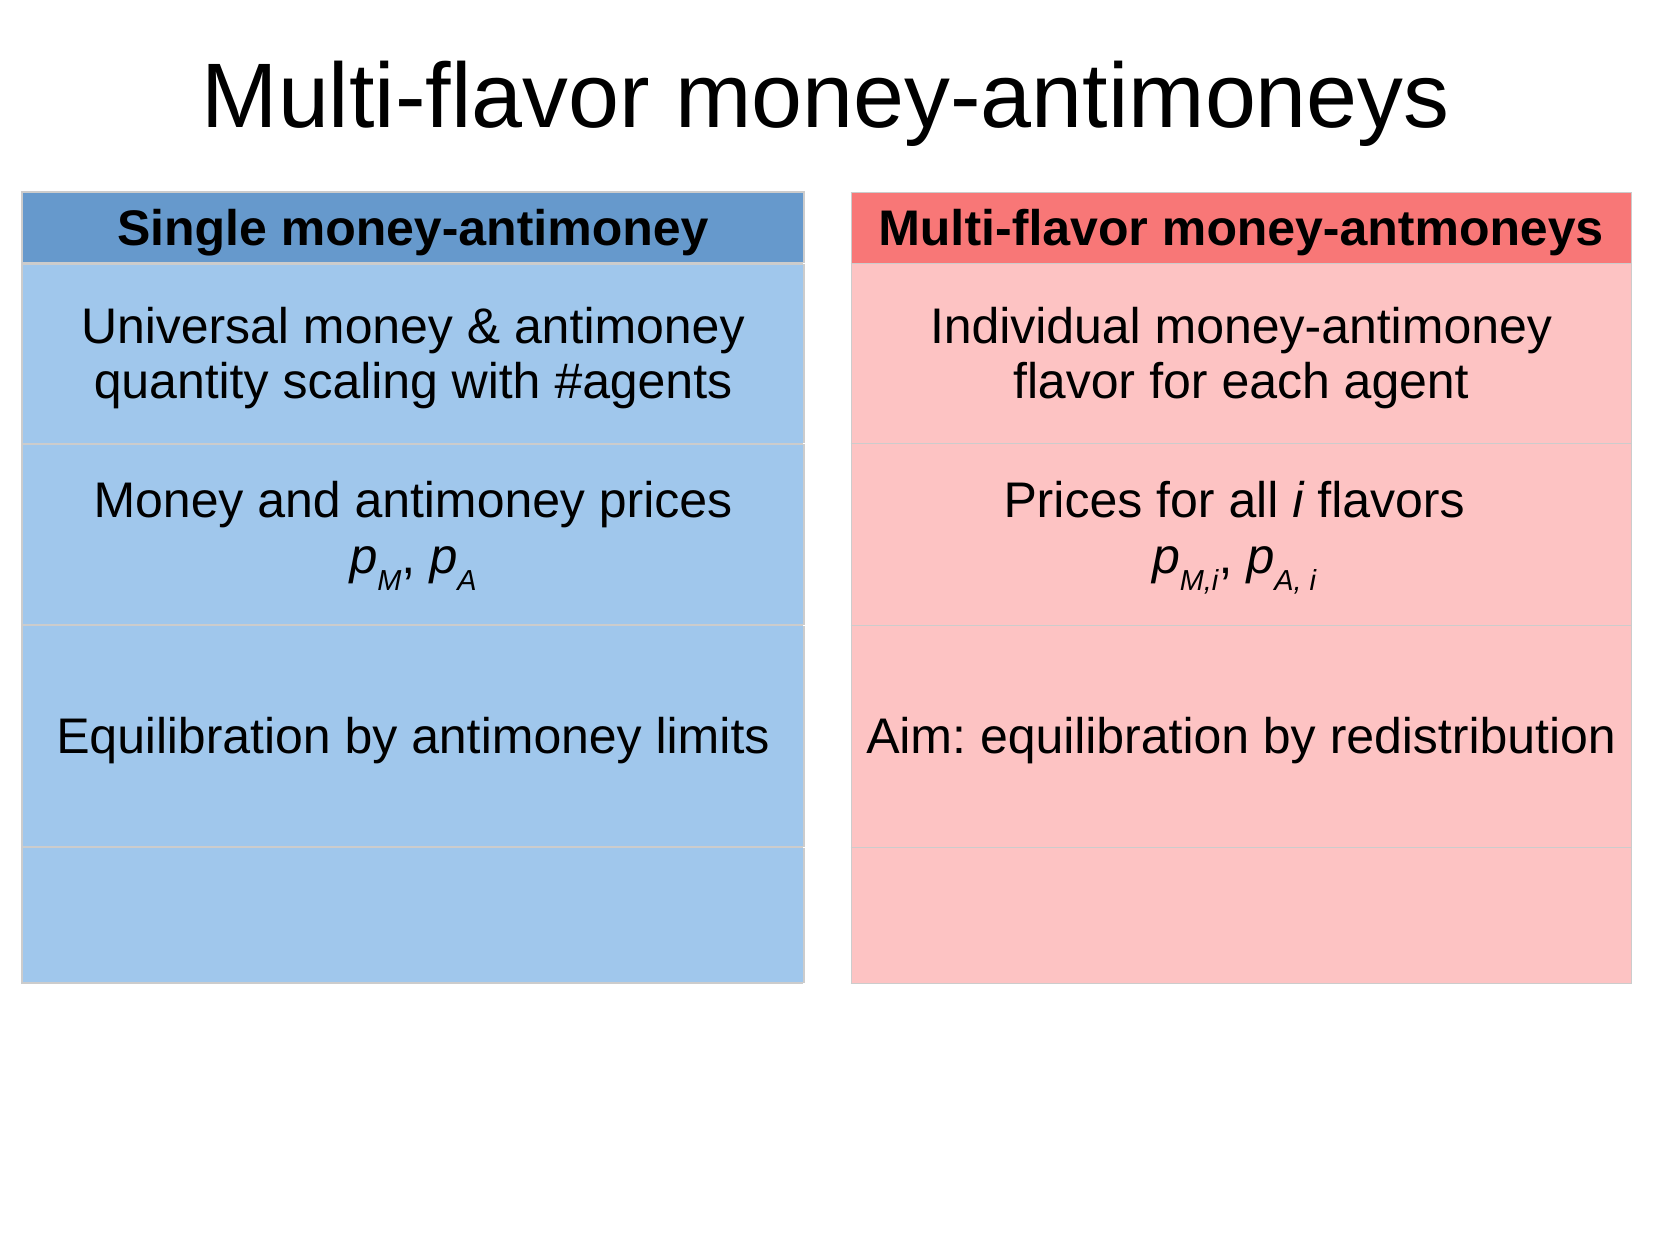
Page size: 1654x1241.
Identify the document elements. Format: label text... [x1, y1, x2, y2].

table_cell [805, 444, 851, 625]
table_cell [852, 848, 1631, 983]
table_header [805, 193, 851, 263]
table_header Single money-antimoney [23, 193, 803, 262]
table_cell Prices for all i flavors pM,i, pA, i [852, 444, 1631, 625]
table_cell [805, 848, 851, 983]
table_cell [805, 626, 851, 847]
table_cell [23, 848, 803, 982]
table_cell Money and antimoney prices pM, pA [23, 445, 803, 624]
table_cell Aim: equilibration by redistribution [852, 626, 1631, 847]
title Multi-flavor money-antimoneys [82, 44, 1571, 147]
table_cell Individual money-antimoney flavor for each agent [852, 264, 1631, 443]
table_cell Equilibration by antimoney limits [23, 626, 803, 846]
table_header Multi-flavor money-antmoneys [852, 193, 1631, 263]
table_cell Universal money & antimoney quantity scaling with #agents [23, 265, 803, 443]
table_cell [805, 264, 851, 443]
